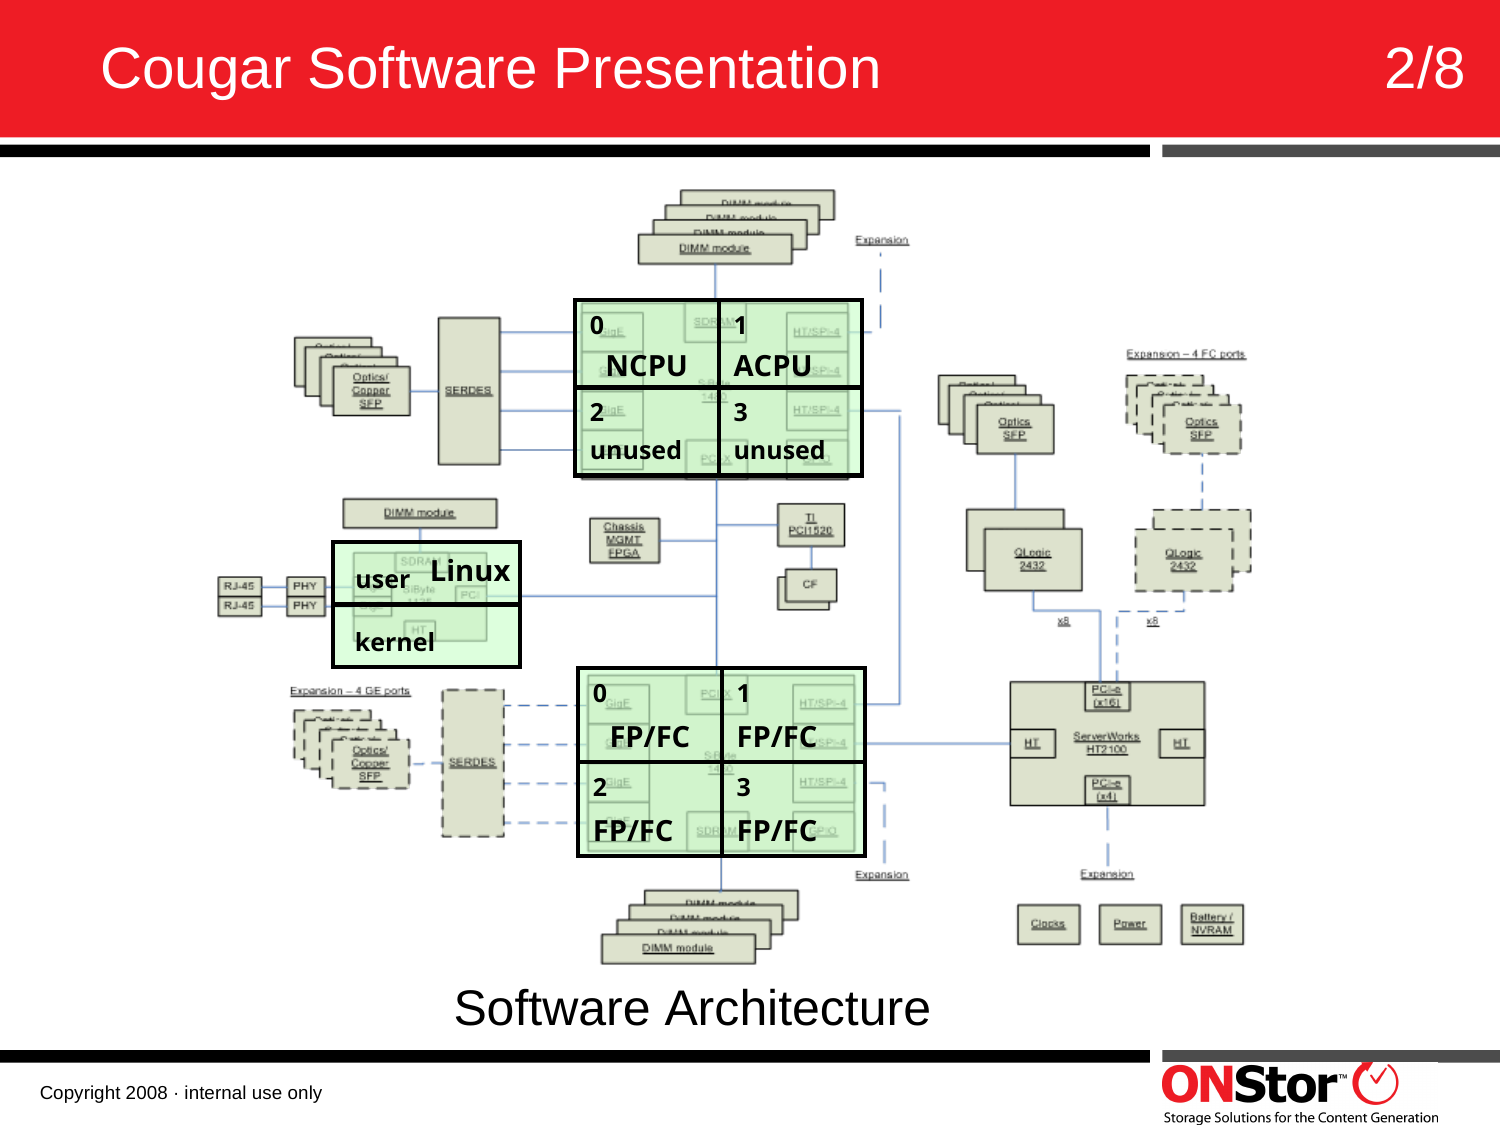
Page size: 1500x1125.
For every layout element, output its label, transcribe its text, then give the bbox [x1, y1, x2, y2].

text_box 3 [718, 393, 863, 424]
chart [112, 179, 1388, 976]
text_box FP/FC [721, 802, 866, 858]
text_box unused [718, 424, 863, 475]
title Cougar Software Presentation 2/8 [85, 0, 1500, 138]
text_box ACPU [718, 337, 863, 393]
text_box NCPU [575, 350, 718, 387]
text_box 0 [578, 668, 721, 718]
text_box FP/FC [578, 802, 721, 858]
text_box [433, 598, 520, 602]
text_box Software Architecture [438, 977, 937, 1048]
text_box 0 [575, 299, 718, 350]
picture [1162, 1062, 1438, 1125]
text_box 2 [575, 387, 718, 424]
text_box FP/FC [721, 708, 866, 764]
text_box unused [575, 424, 718, 475]
text_box kernel [332, 617, 458, 667]
text_box user [332, 554, 433, 605]
text_box 2 [578, 761, 721, 802]
text_box [332, 605, 520, 668]
text_box [332, 542, 407, 554]
text_box 1 [718, 299, 863, 337]
text_box FP/FC [578, 718, 721, 761]
text_box 1 [721, 668, 866, 708]
text_box 3 [721, 764, 866, 802]
text_box Linux [407, 542, 533, 598]
